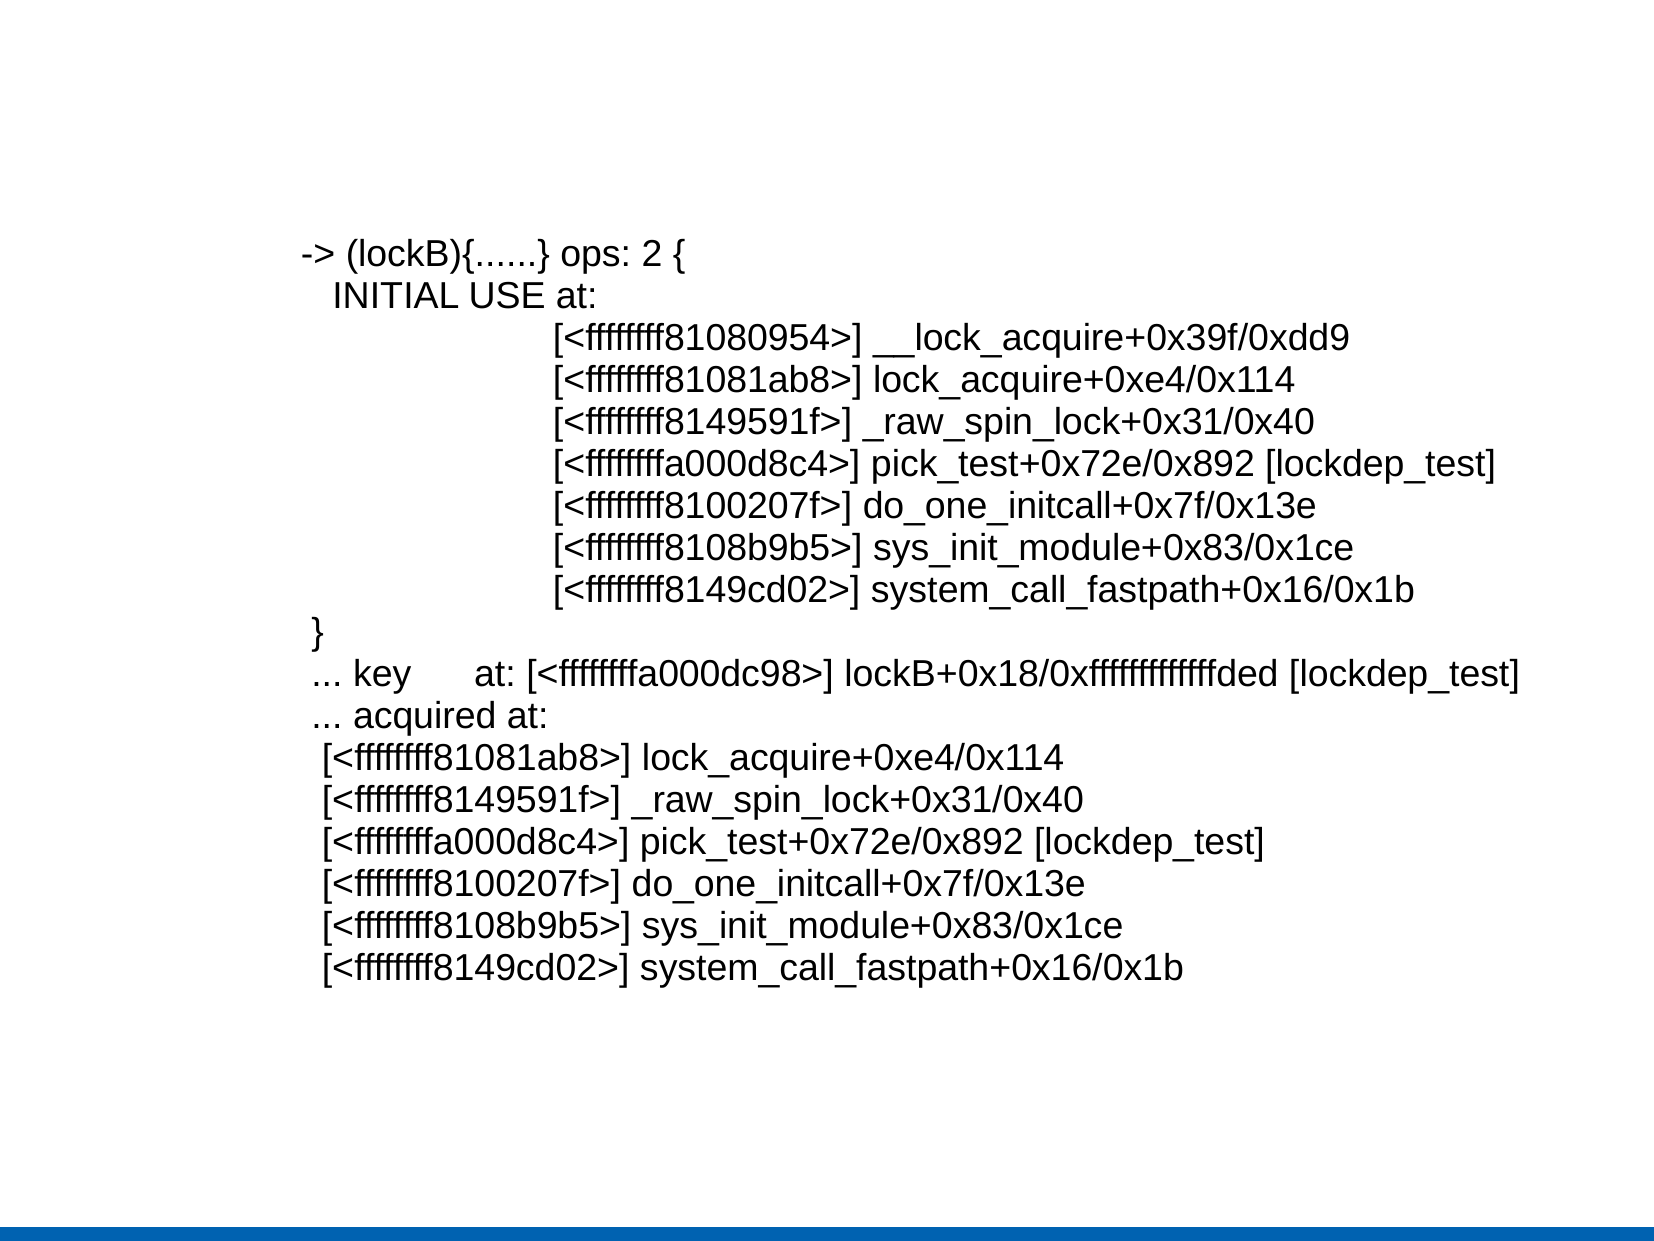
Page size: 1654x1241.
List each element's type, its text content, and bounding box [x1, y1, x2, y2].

text_box -> (lockB){......} ops: 2 { INITIAL USE at: [<ffffffff81080954>] __lock_acquire+0x39f/0xdd9 [<ffffffff81081ab8>] lock_acquire+0xe4/0x114 [<ffffffff8149591f>] _raw_spin_lock+0x31/0x40 [<ffffffffa000d8c4>] pick_test+0x72e/0x892 [lockdep_test] [<ffffffff8100207f>] do_one_initcall+0x7f/0x13e [<ffffffff8108b9b5>] sys_init_module+0x83/0x1ce [<ffffffff8149cd02>] system_call_fastpath+0x16/0x1b } ... key at: [<ffffffffa000dc98>] lockB+0x18/0xfffffffffffffded [lockdep_test] ... acquired at: [<ffffffff81081ab8>] lock_acquire+0xe4/0x114 [<ffffffff8149591f>] _raw_spin_lock+0x31/0x40 [<ffffffffa000d8c4>] pick_test+0x72e/0x892 [lockdep_test] [<ffffffff8100207f>] do_one_initcall+0x7f/0x13e [<ffffffff8108b9b5>] sys_init_module+0x83/0x1ce [<ffffffff8149cd02>] system_call_fastpath+0x16/0x1b [275, 225, 1538, 996]
